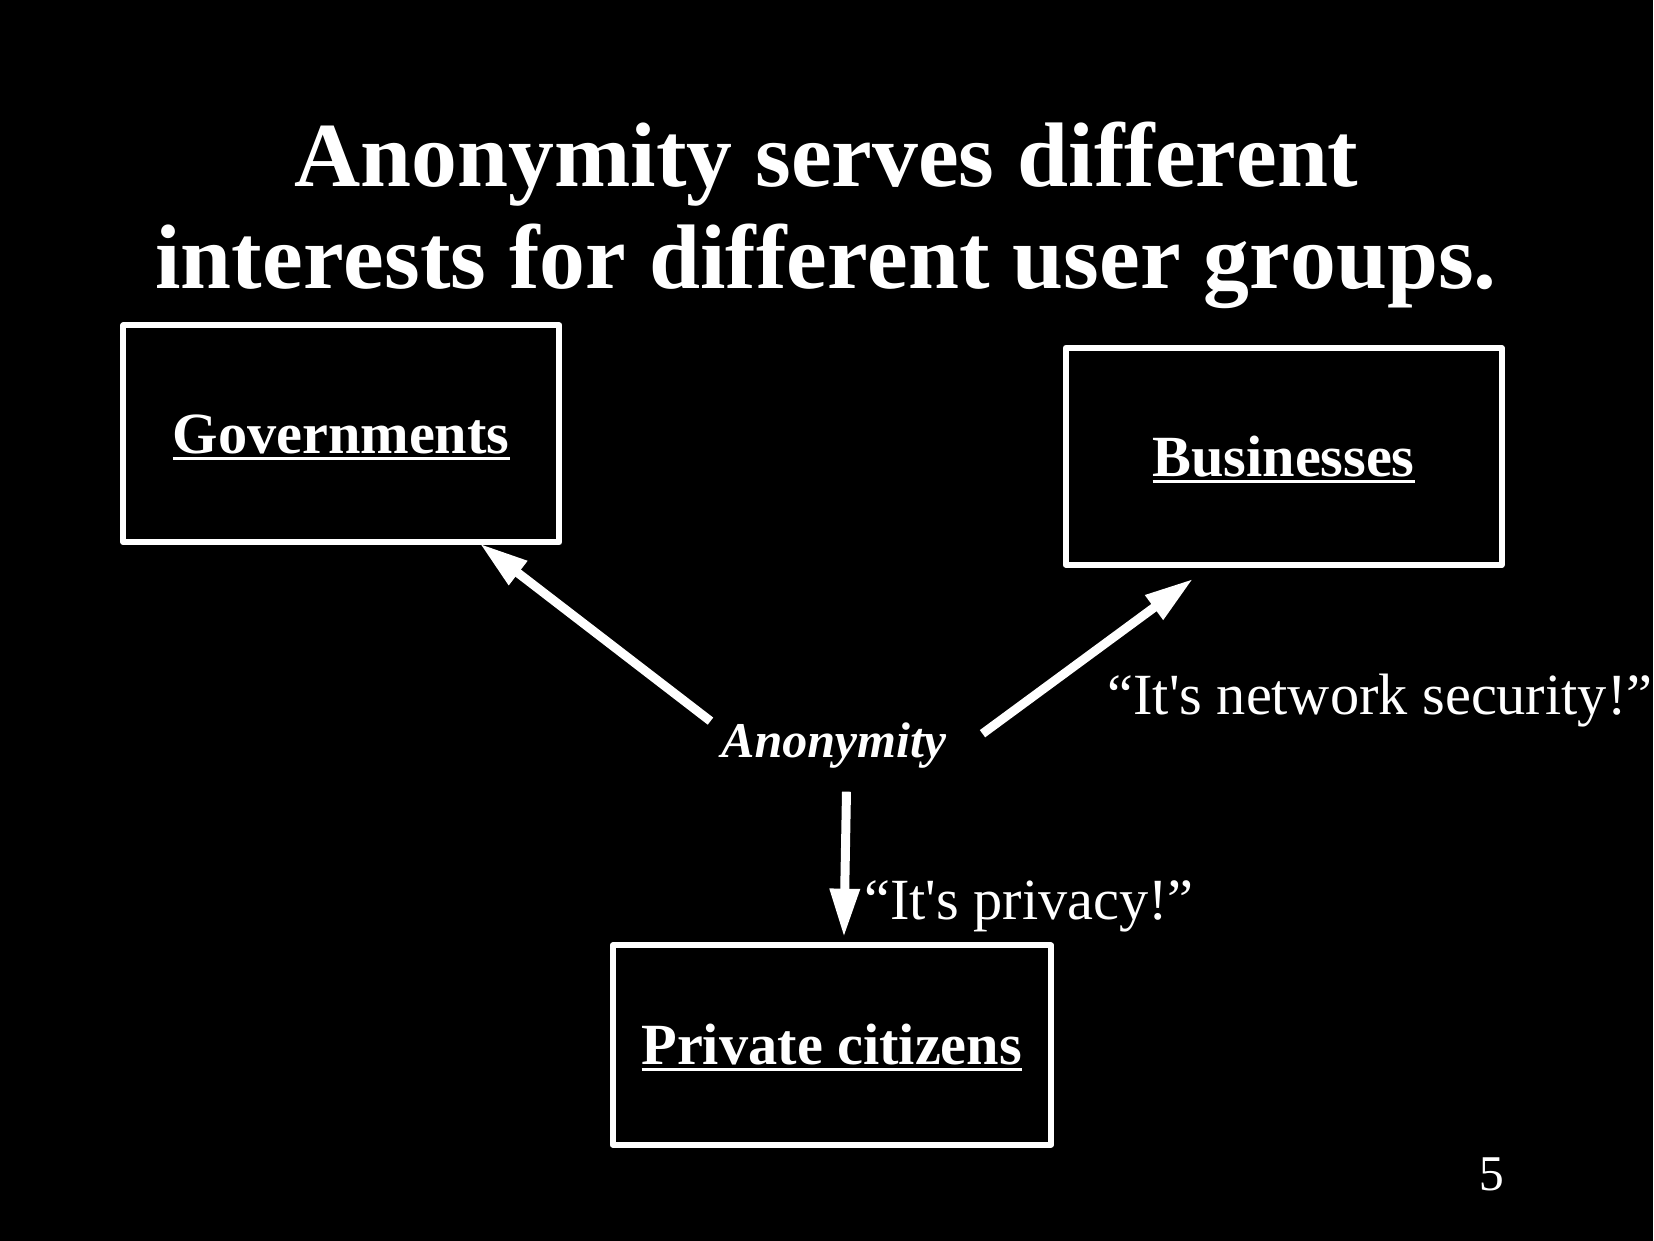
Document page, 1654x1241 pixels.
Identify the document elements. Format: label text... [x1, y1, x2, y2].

title Anonymity serves different interests for different user groups. [121, 68, 1534, 345]
text_box Private citizens [612, 945, 1051, 1145]
text_box Anonymity [632, 668, 1036, 813]
text_box Governments [123, 325, 560, 543]
text_box “It's network security!” [1107, 662, 1653, 734]
text_box “It's privacy!” [864, 867, 1195, 938]
text_box Businesses [1065, 348, 1502, 565]
